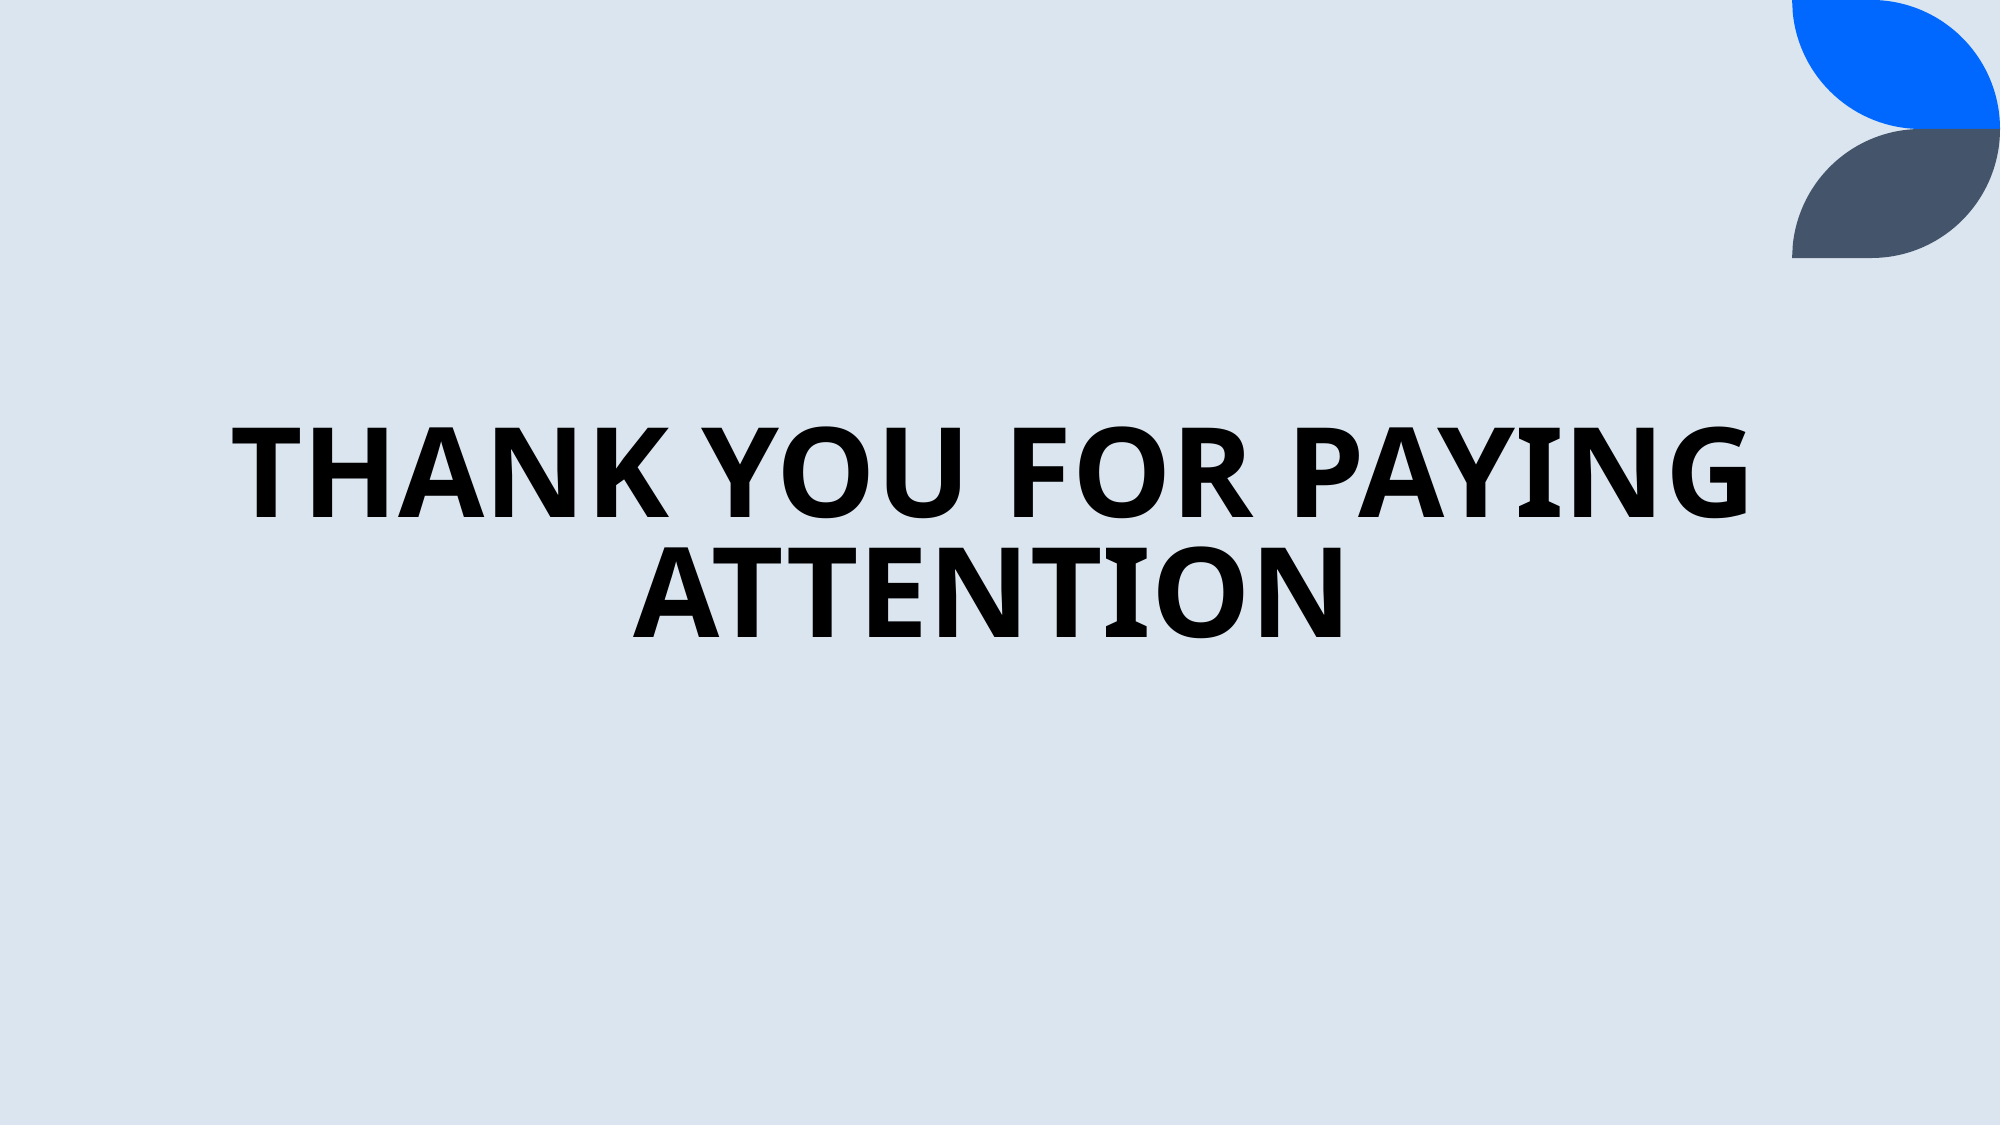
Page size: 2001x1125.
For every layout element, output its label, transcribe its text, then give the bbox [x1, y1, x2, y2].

title THANK YOU FOR PAYING ATTENTION [191, 22, 1796, 670]
